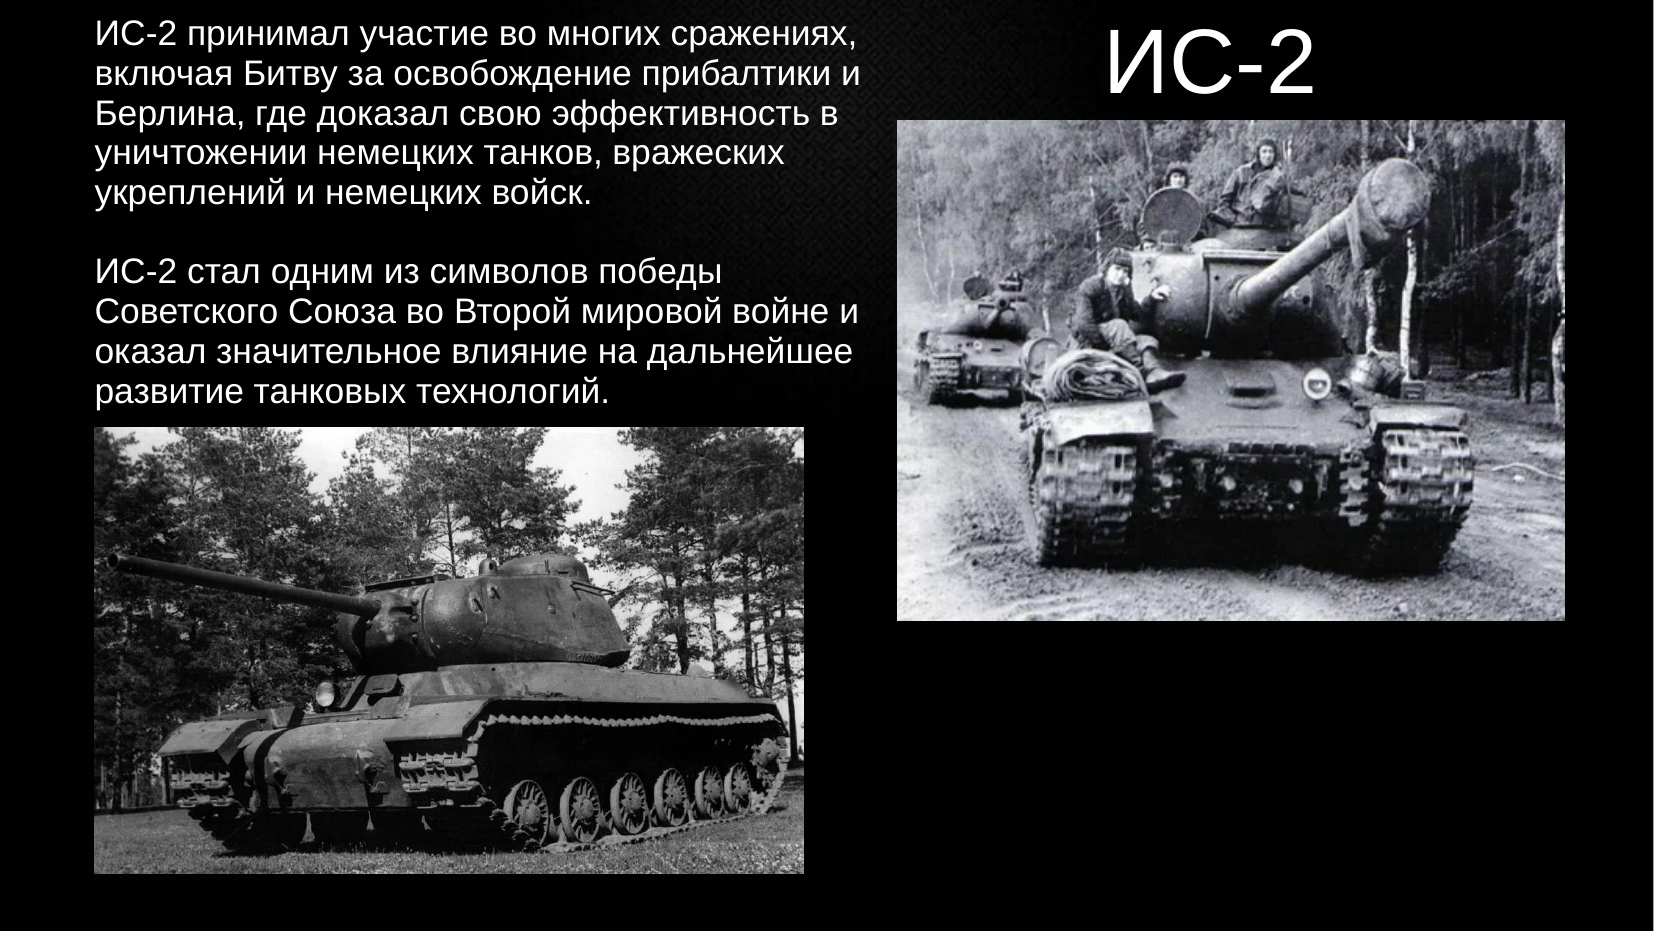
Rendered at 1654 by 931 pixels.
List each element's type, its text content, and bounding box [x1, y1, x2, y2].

picture [0, 0, 1654, 931]
title ИС-2 [986, 0, 1436, 120]
title ИС-2 принимал участие во многих сражениях, включая Битву за освобождение прибалтики и Берлина, где доказал свою эффективность в уничтожении немецких танков, вражеских укреплений и немецких войск. ИС-2 стал одним из символов победы Советского Союза во Второй мировой войне и оказал значительное влияние на дальнейшее развитие танковых технологий. [94, 13, 916, 414]
